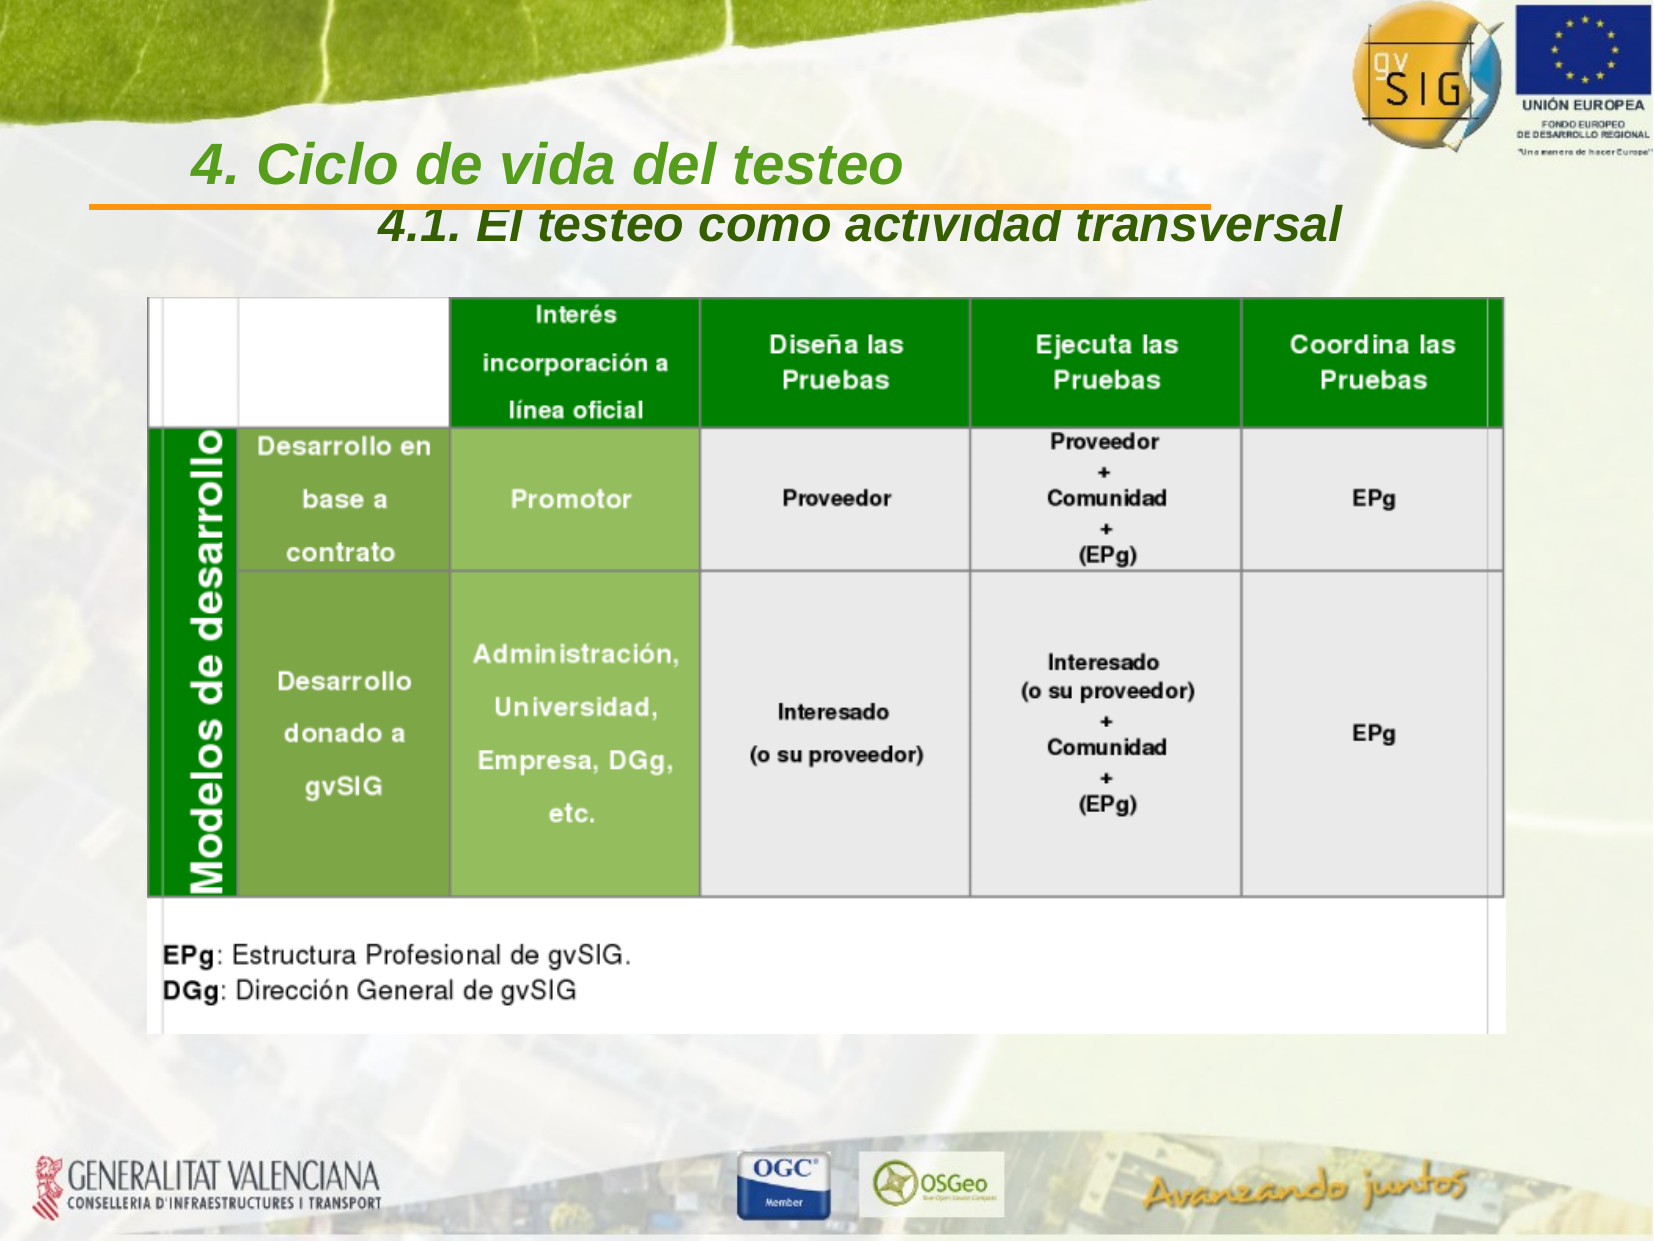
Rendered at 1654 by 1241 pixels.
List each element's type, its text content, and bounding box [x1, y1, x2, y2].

text_box 4. Ciclo de vida del testeo 4.1. El testeo como actividad transversal [177, 124, 1359, 276]
picture [0, 0, 1653, 1241]
